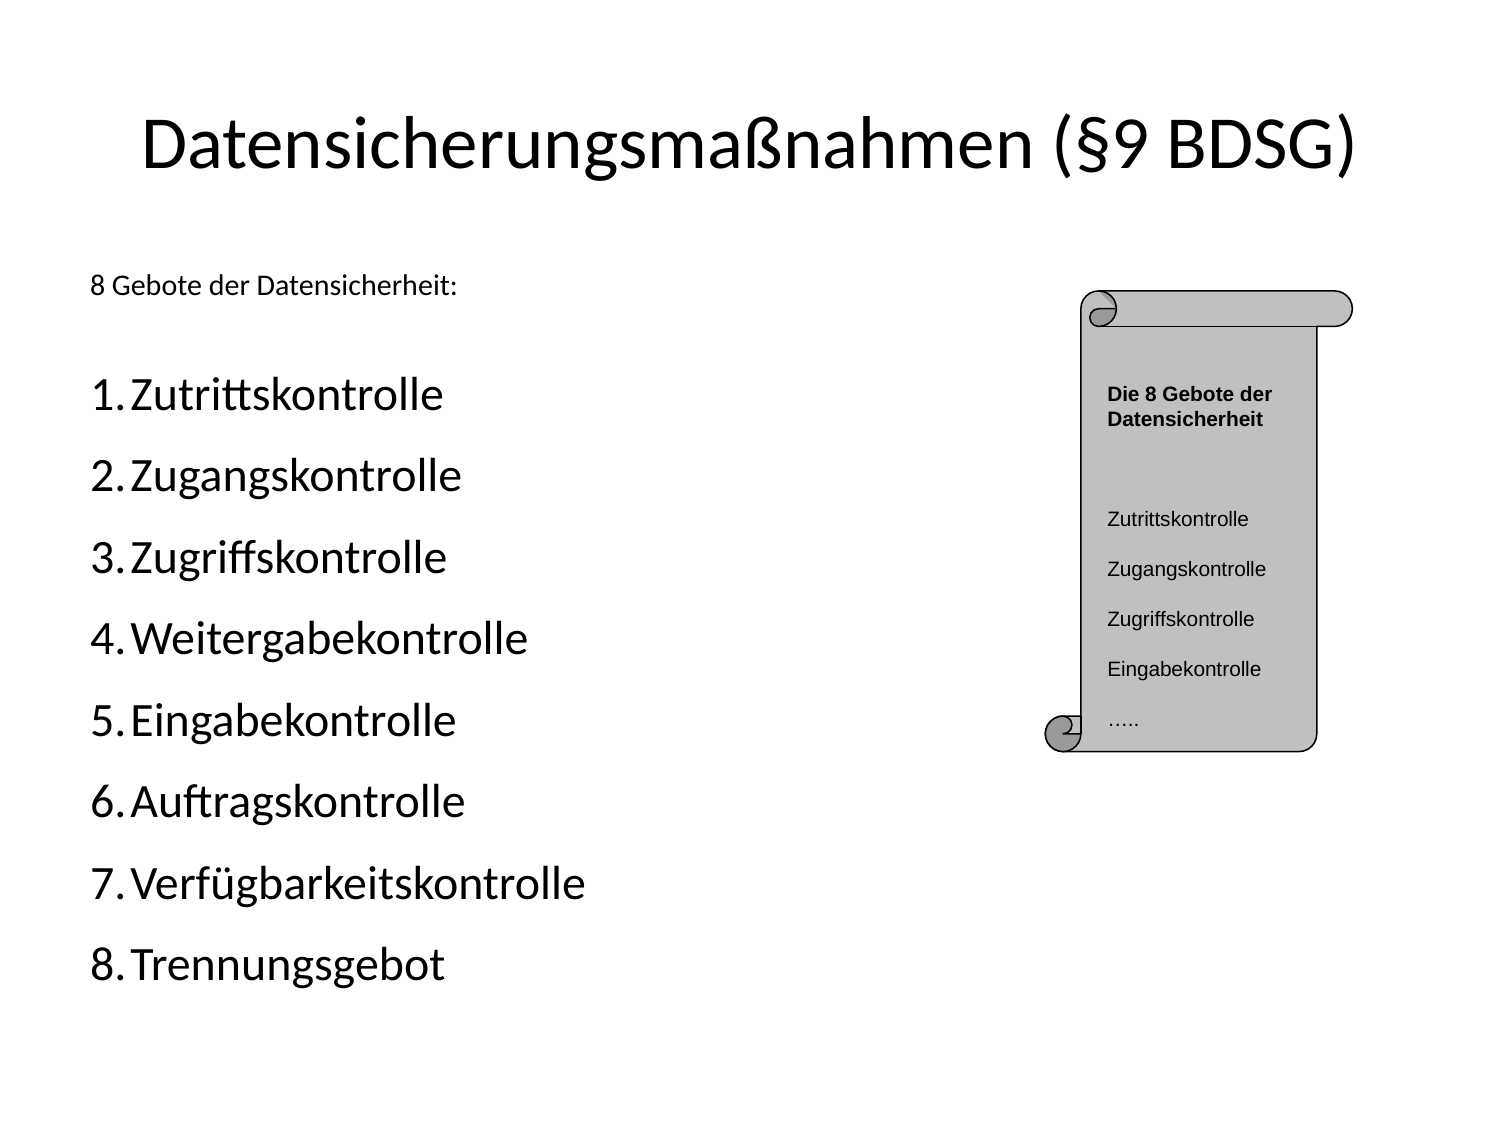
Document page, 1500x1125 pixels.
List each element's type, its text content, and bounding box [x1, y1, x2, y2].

title Datensicherungsmaßnahmen (§9 BDSG) [75, 45, 1425, 233]
list 8 Gebote der Datensicherheit: Zutrittskontrolle Zugangskontrolle Zugriffskontrolle Weitergabekontrolle Eingabekontrolle Auftragskontrolle Verfügbarkeitskontrolle Trennungsgebot [75, 262, 1425, 1005]
text_box Die 8 Gebote der Datensicherheit Zutrittskontrolle Zugangskontrolle Zugriffskontrolle Eingabekontrolle ….. [1092, 373, 1306, 738]
text_box [1045, 290, 1353, 752]
